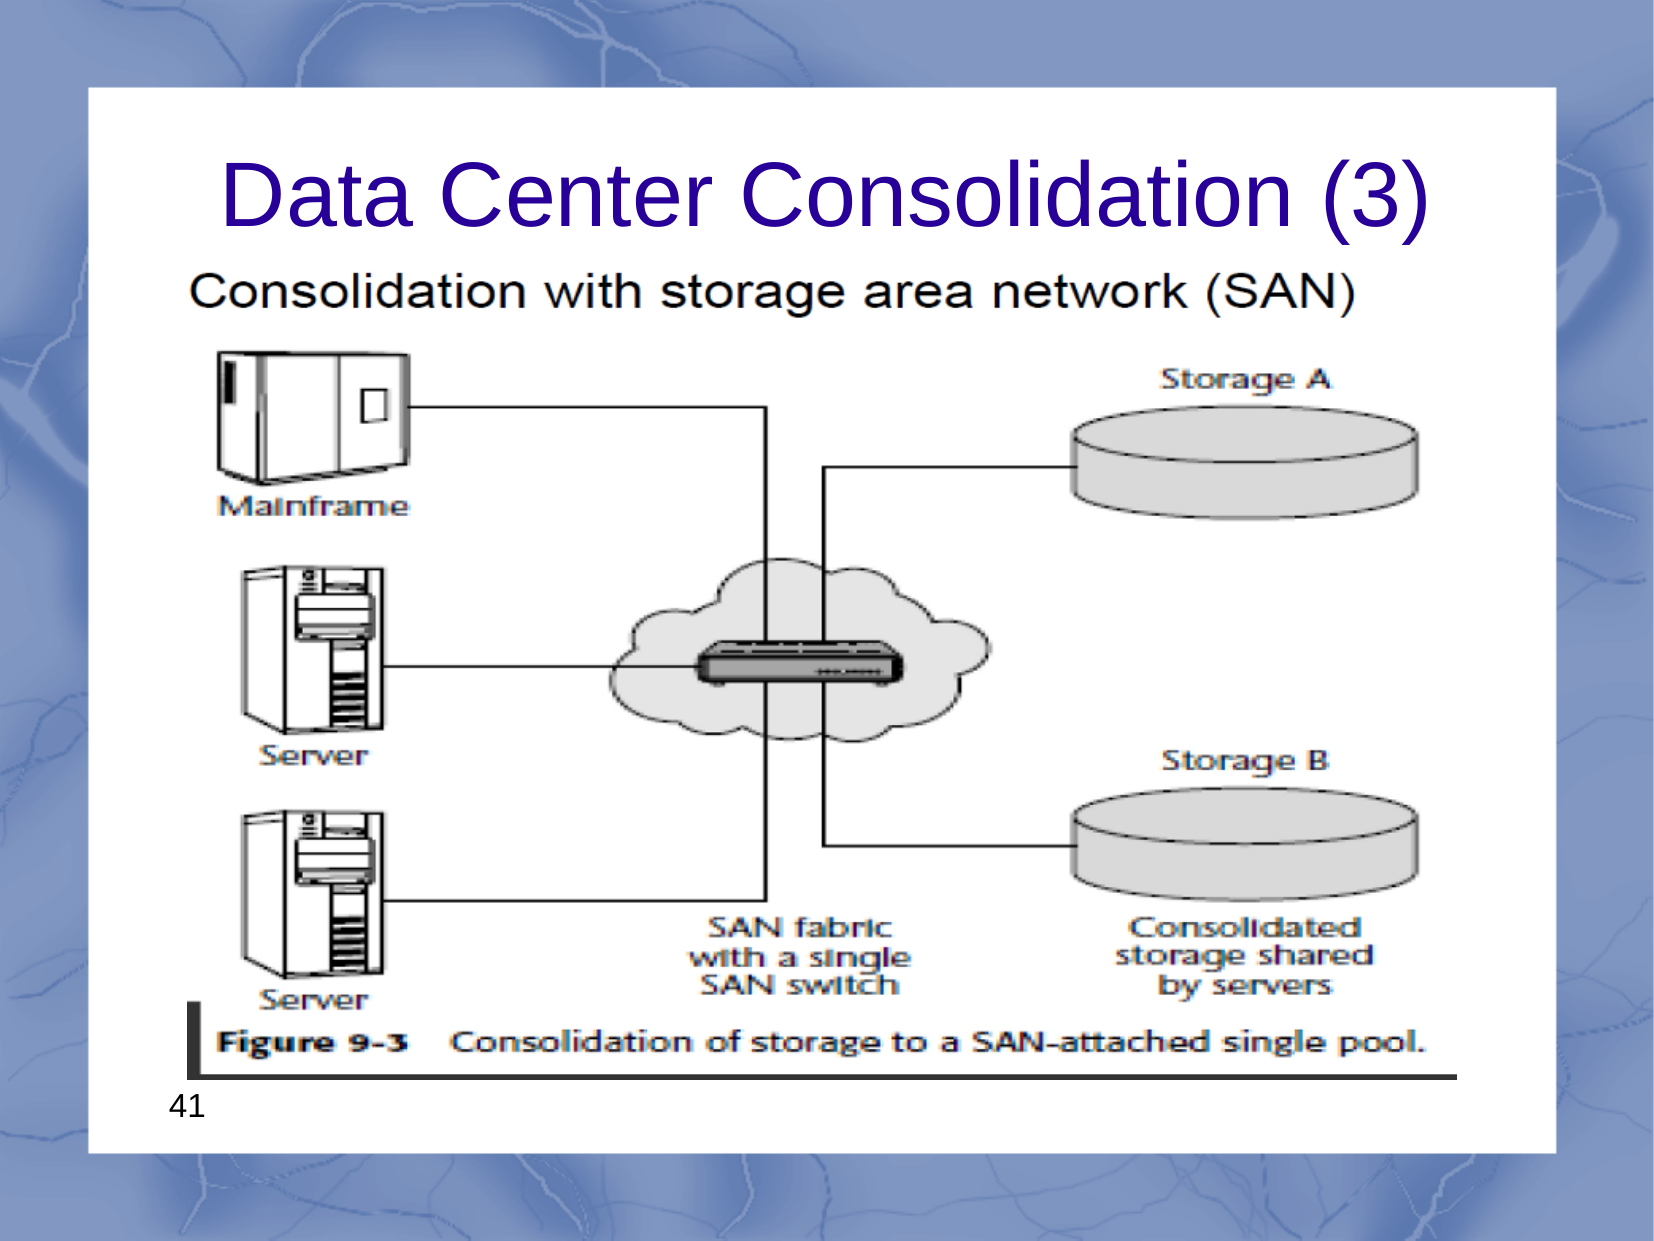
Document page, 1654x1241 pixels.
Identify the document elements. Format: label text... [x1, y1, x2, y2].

title Data Center Consolidation (3) [118, 90, 1536, 298]
picture [0, 0, 1654, 1241]
